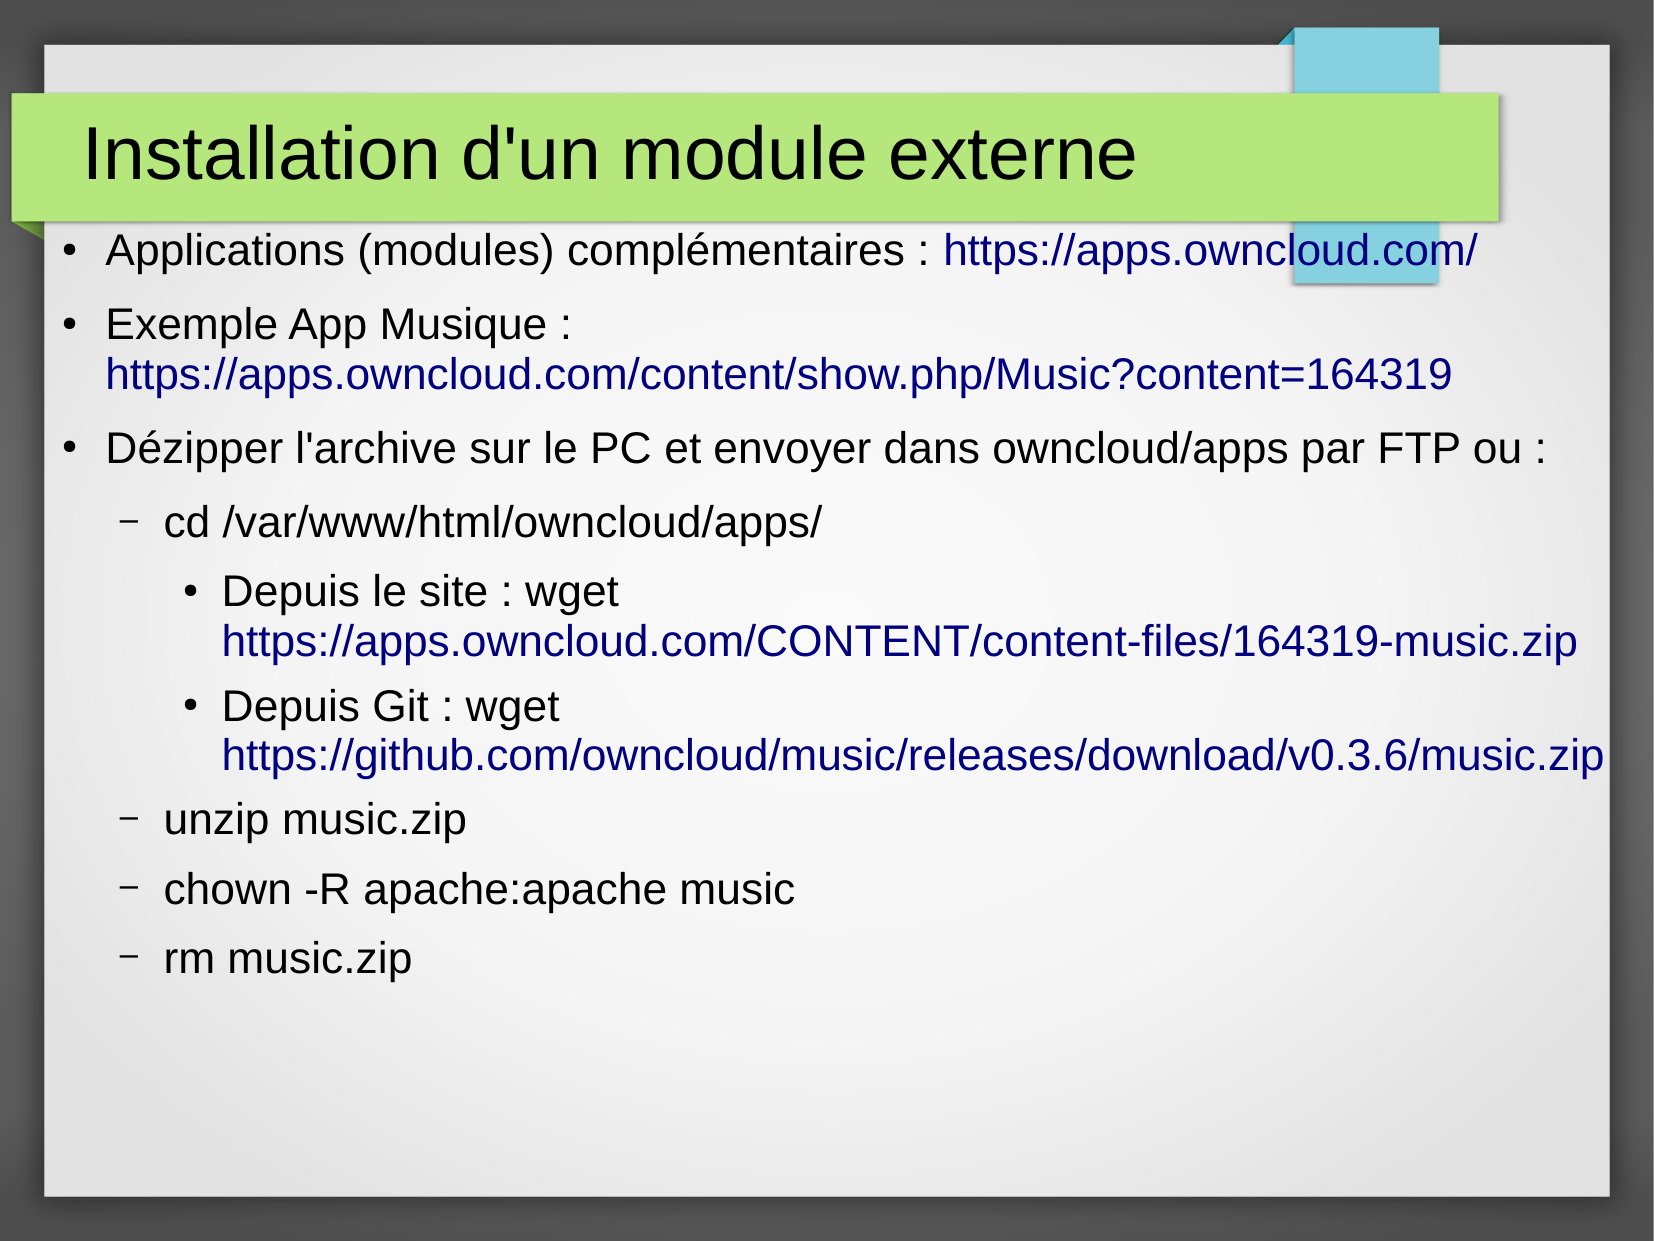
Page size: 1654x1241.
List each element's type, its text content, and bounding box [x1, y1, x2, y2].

title Installation d'un module externe [82, 94, 1264, 213]
list Applications (modules) complémentaires : https://apps.owncloud.com/ Exemple App Musique : https://apps.owncloud.com/content/show.php/Music?content=164319 Dézipper l'archive sur le PC et envoyer dans owncloud/apps par FTP ou : cd /var/www/html/owncloud/apps/ Depuis le site : wget https://apps.owncloud.com/CONTENT/content-files/164319-music.zip Depuis Git : wget https://github.com/owncloud/music/releases/download/v0.3.6/music.zip unzip music.zip chown -R apache:apache music rm music.zip [47, 225, 1630, 1004]
picture [0, 0, 1654, 1241]
